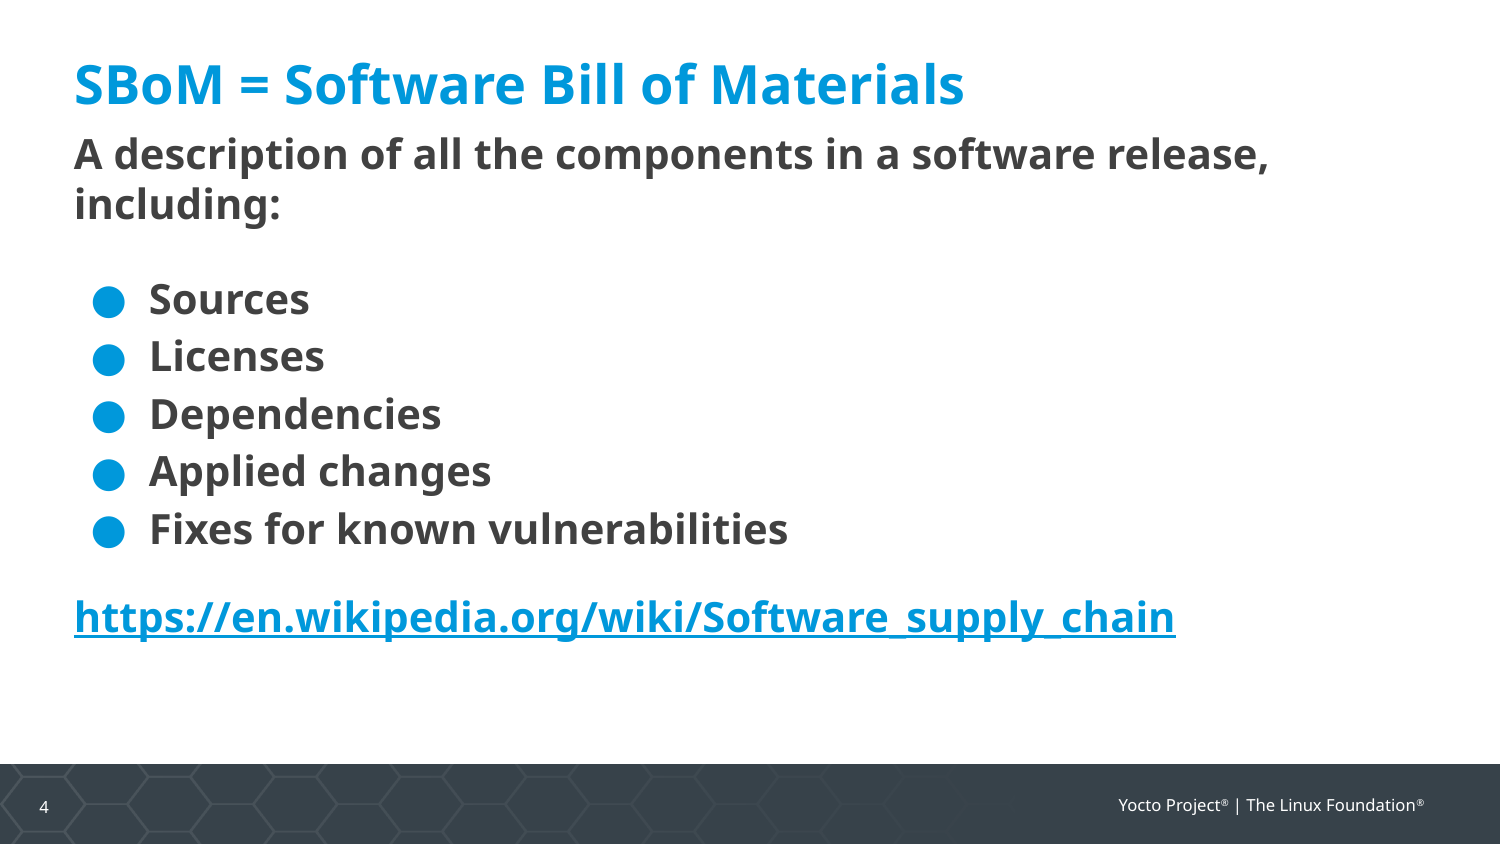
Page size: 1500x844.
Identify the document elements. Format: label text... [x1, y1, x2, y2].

title SBoM = Software Bill of Materials [74, 50, 1425, 127]
list A description of all the components in a software release, including: Sources Licenses Dependencies Applied changes Fixes for known vulnerabilities https://en.wikipedia.org/wiki/Software_supply_chain [73, 127, 1425, 686]
picture [0, 0, 1500, 844]
